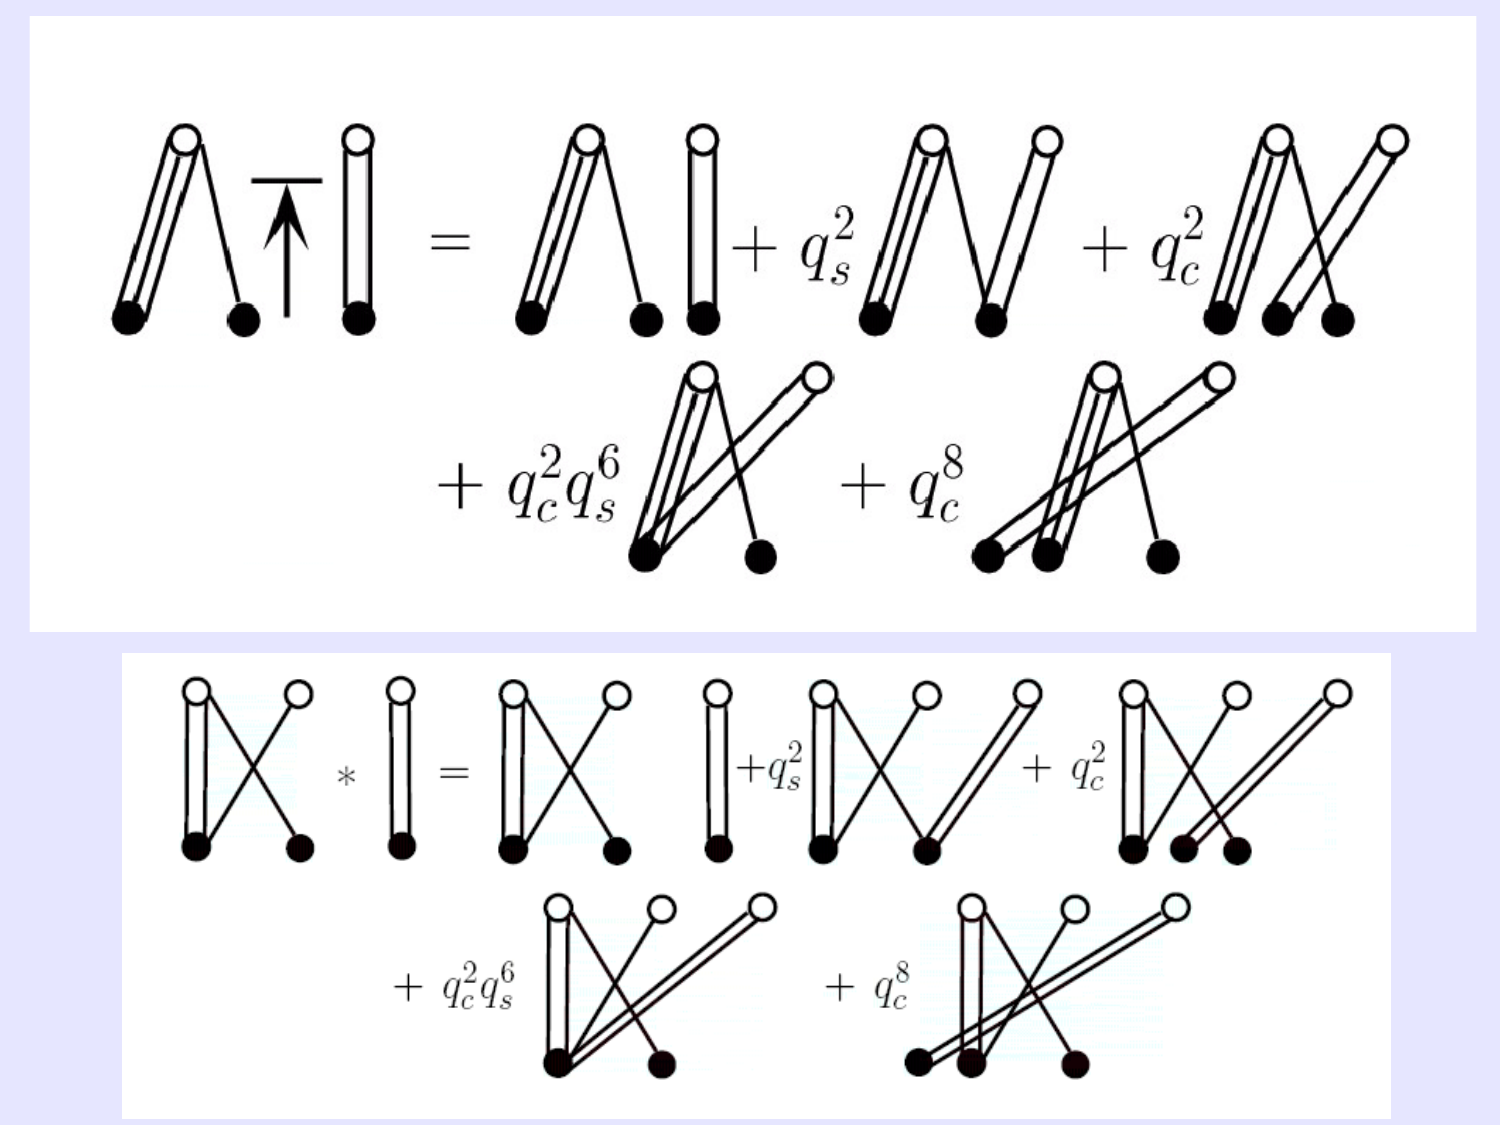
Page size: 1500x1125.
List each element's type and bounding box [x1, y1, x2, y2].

picture [29, 16, 1477, 632]
picture [122, 653, 1391, 1119]
